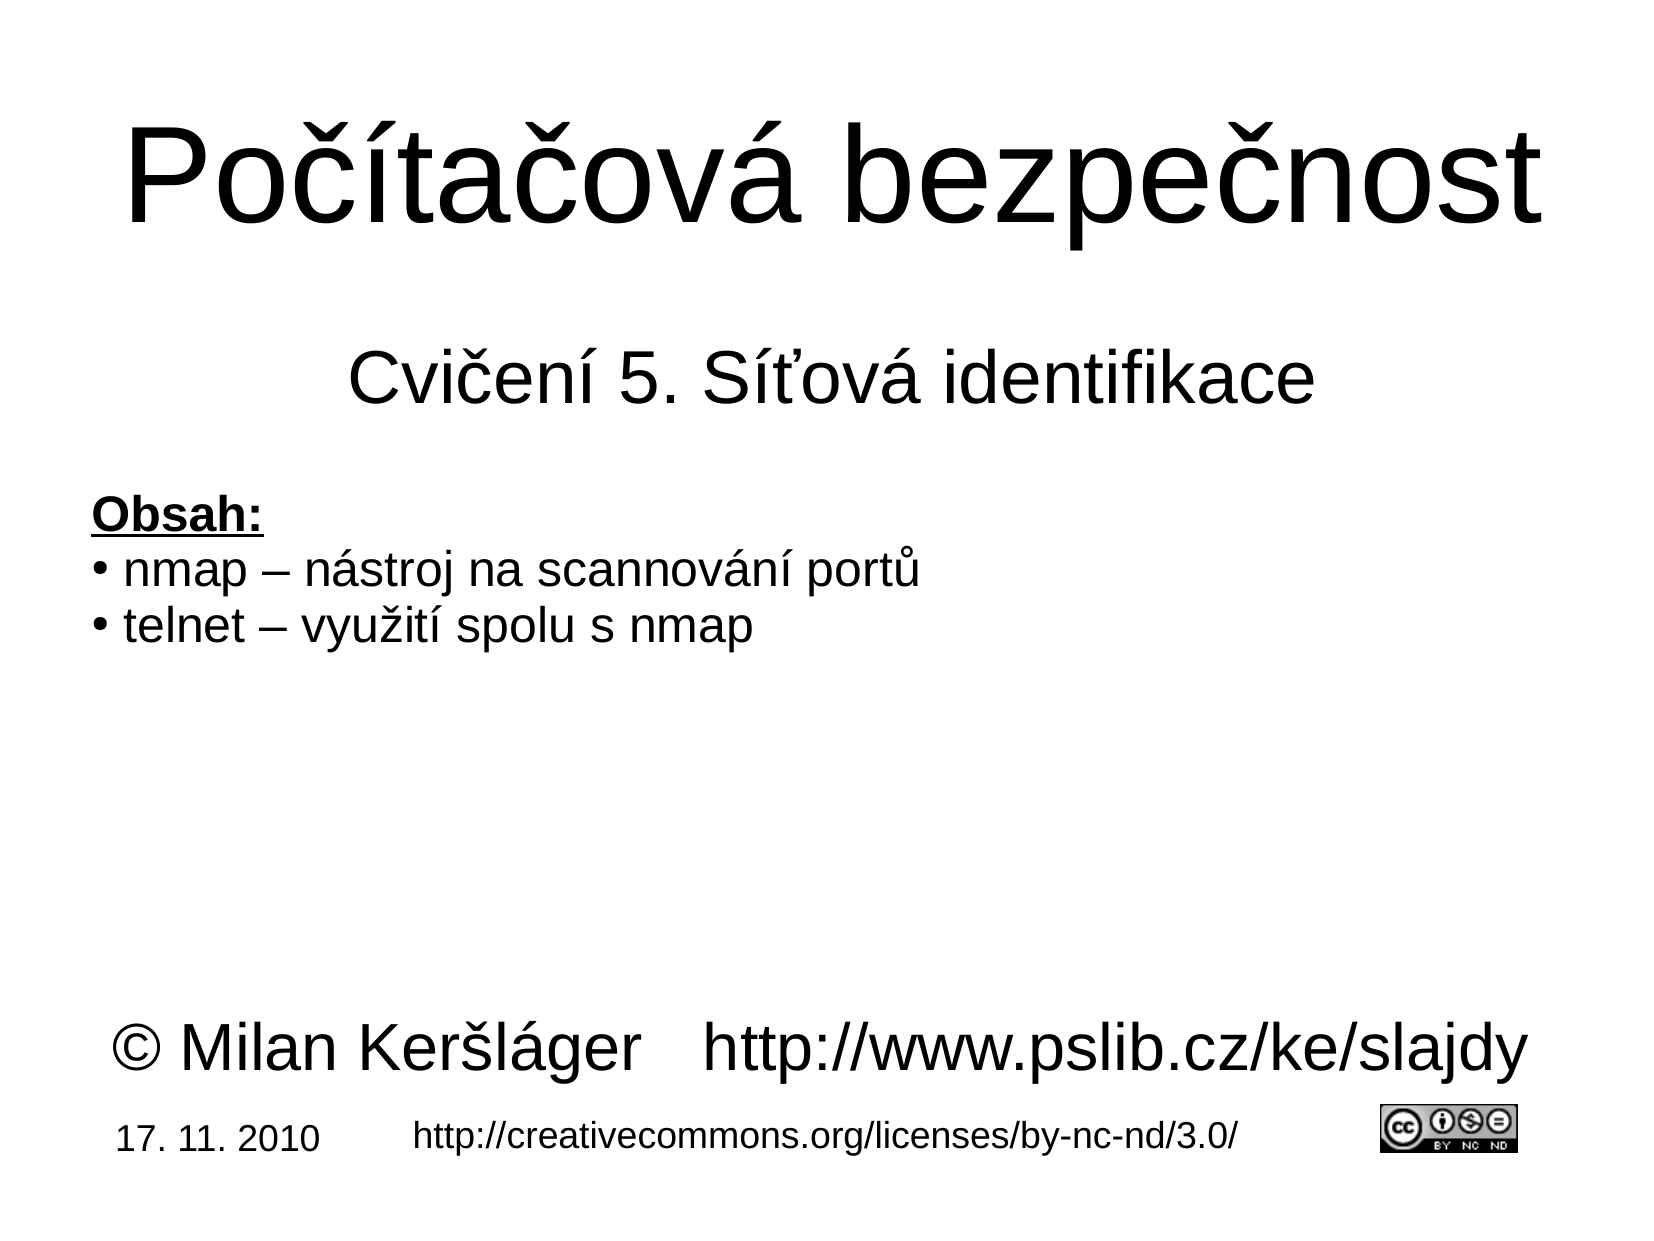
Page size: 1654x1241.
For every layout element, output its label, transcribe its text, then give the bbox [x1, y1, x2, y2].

list © Milan Keršláger http://www.pslib.cz/ke/slajdy [76, 1009, 1565, 1087]
text_box 17.11.2010 [100, 1110, 337, 1168]
text_box http://creativecommons.org/licenses/by-nc-nd/3.0/ [339, 1107, 1313, 1165]
text_box Obsah: nmap – nástroj na scannování portů telnet – využití spolu s nmap [76, 478, 1583, 661]
picture [1380, 1104, 1518, 1153]
title Počítačová bezpečnost Cvičení 5. Síťová identifikace [88, 56, 1577, 461]
